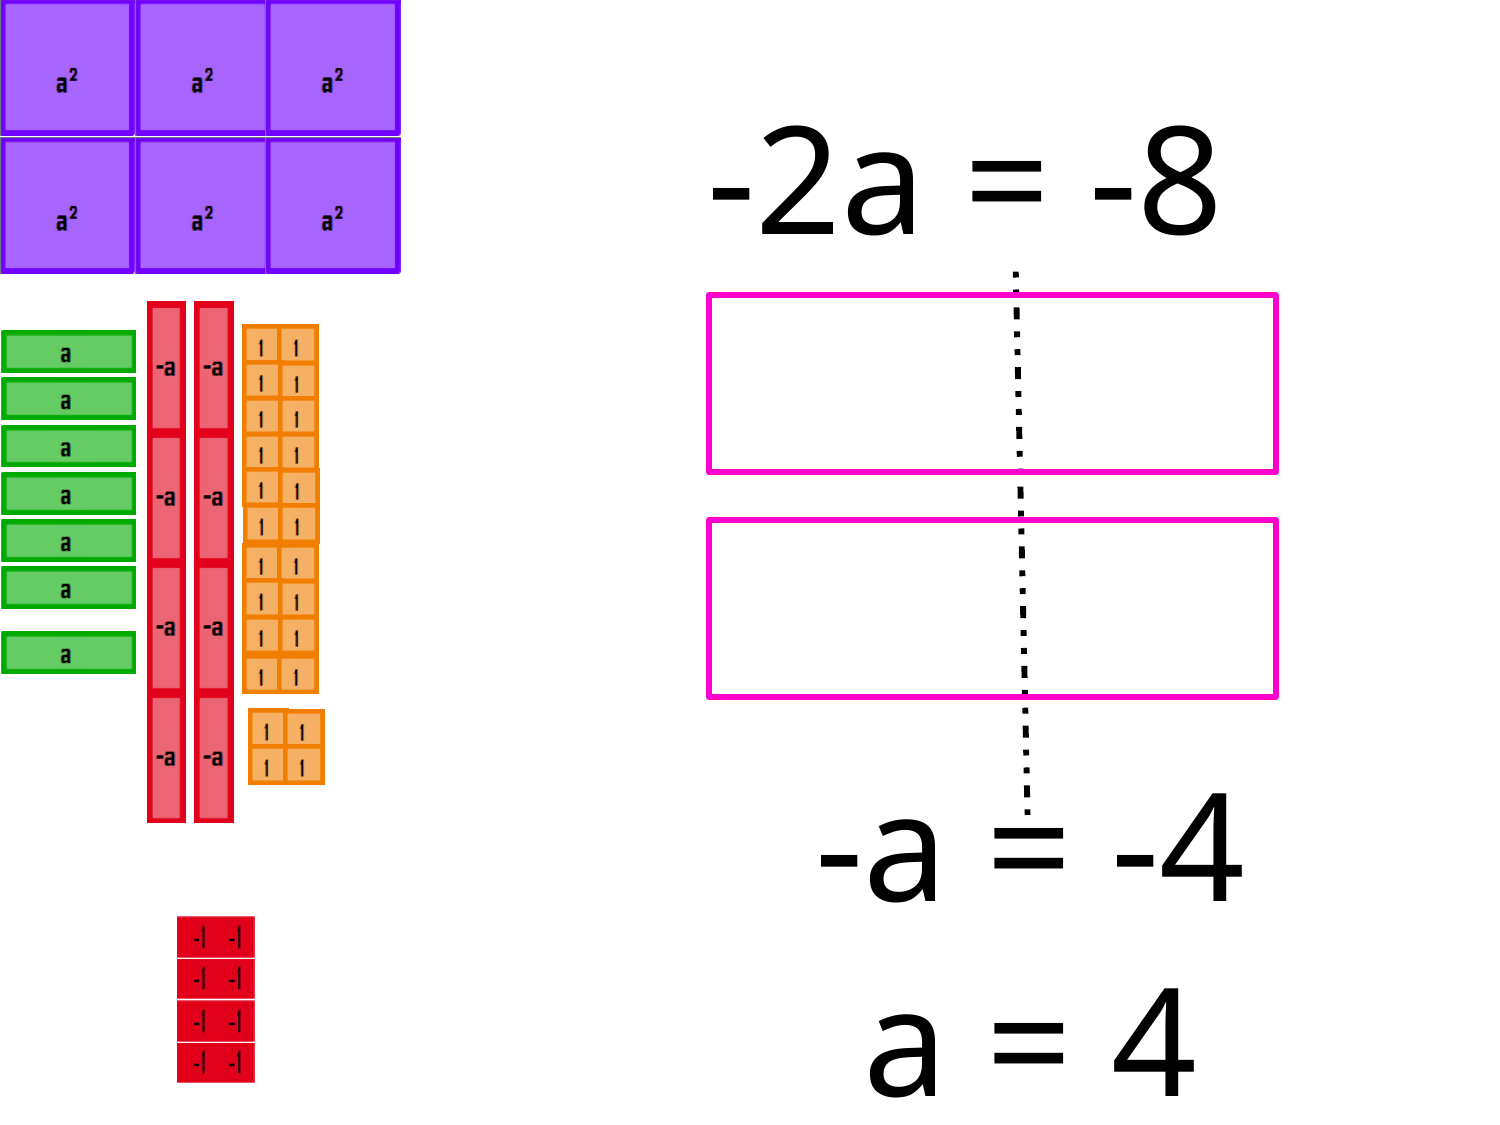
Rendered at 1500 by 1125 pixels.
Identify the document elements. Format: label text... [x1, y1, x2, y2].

picture [0, 0, 401, 136]
picture [0, 631, 136, 674]
text_box a = 4 [848, 938, 1213, 1125]
text_box -2a = -8 [692, 76, 1239, 272]
picture [0, 566, 136, 609]
picture [0, 330, 136, 373]
picture [0, 377, 136, 420]
picture [147, 301, 186, 823]
picture [0, 519, 136, 562]
picture [0, 425, 136, 468]
picture [242, 324, 320, 694]
picture [248, 708, 325, 785]
picture [177, 915, 255, 1084]
text_box -a = -4 [800, 744, 1261, 939]
picture [0, 472, 136, 515]
picture [194, 301, 234, 823]
picture [0, 137, 401, 274]
